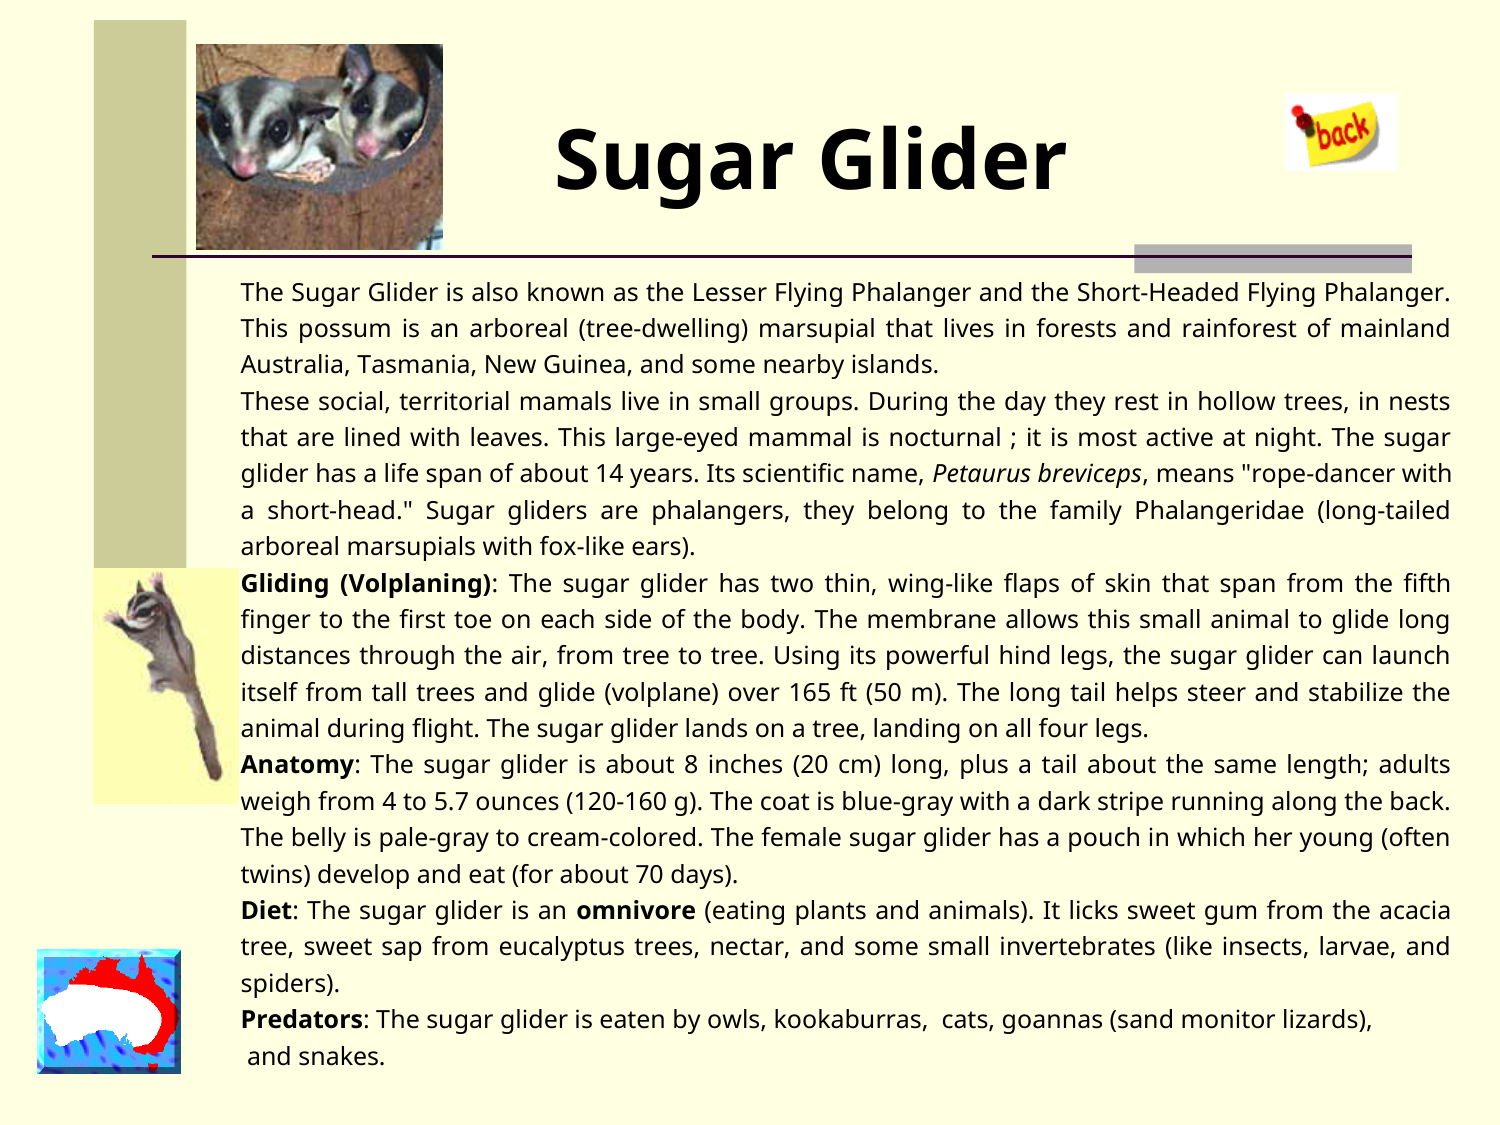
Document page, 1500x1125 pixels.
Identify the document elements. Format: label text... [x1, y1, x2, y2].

text_box The Sugar Glider is also known as the Lesser Flying Phalanger and the Short-Headed Flying Phalanger. This possum is an arboreal (tree-dwelling) marsupial that lives in forests and rainforest of mainland Australia, Tasmania, New Guinea, and some nearby islands. These social, territorial mamals live in small groups. During the day they rest in hollow trees, in nests that are lined with leaves. This large-eyed mammal is nocturnal ; it is most active at night. The sugar glider has a life span of about 14 years. Its scientific name, Petaurus breviceps, means "rope-dancer with a short-head." Sugar gliders are phalangers, they belong to the family Phalangeridae (long-tailed arboreal marsupials with fox-like ears). Gliding (Volplaning): The sugar glider has two thin, wing-like flaps of skin that span from the fifth finger to the first toe on each side of the body. The membrane allows this small animal to glide long distances through the air, from tree to tree. Using its powerful hind legs, the sugar glider can launch itself from tall trees and glide (volplane) over 165 ft (50 m). The long tail helps steer and stabilize the animal during flight. The sugar glider lands on a tree, landing on all four legs. Anatomy: The sugar glider is about 8 inches (20 cm) long, plus a tail about the same length; adults weigh from 4 to 5.7 ounces (120-160 g). The coat is blue-gray with a dark stripe running along the back. The belly is pale-gray to cream-colored. The female sugar glider has a pouch in which her young (often twins) develop and eat (for about 70 days). Diet: The sugar glider is an omnivore (eating plants and animals). It licks sweet gum from the acacia tree, sweet sap from eucalyptus trees, nectar, and some small invertebrates (like insects, larvae, and spiders). Predators: The sugar glider is eaten by owls, kookaburras, cats, goannas (sand monitor lizards), and snakes. [240, 271, 1454, 1105]
picture [1285, 94, 1398, 171]
picture [196, 44, 443, 250]
picture [37, 949, 181, 1074]
text_box Sugar Glider [554, 93, 1106, 210]
picture [93, 568, 239, 804]
